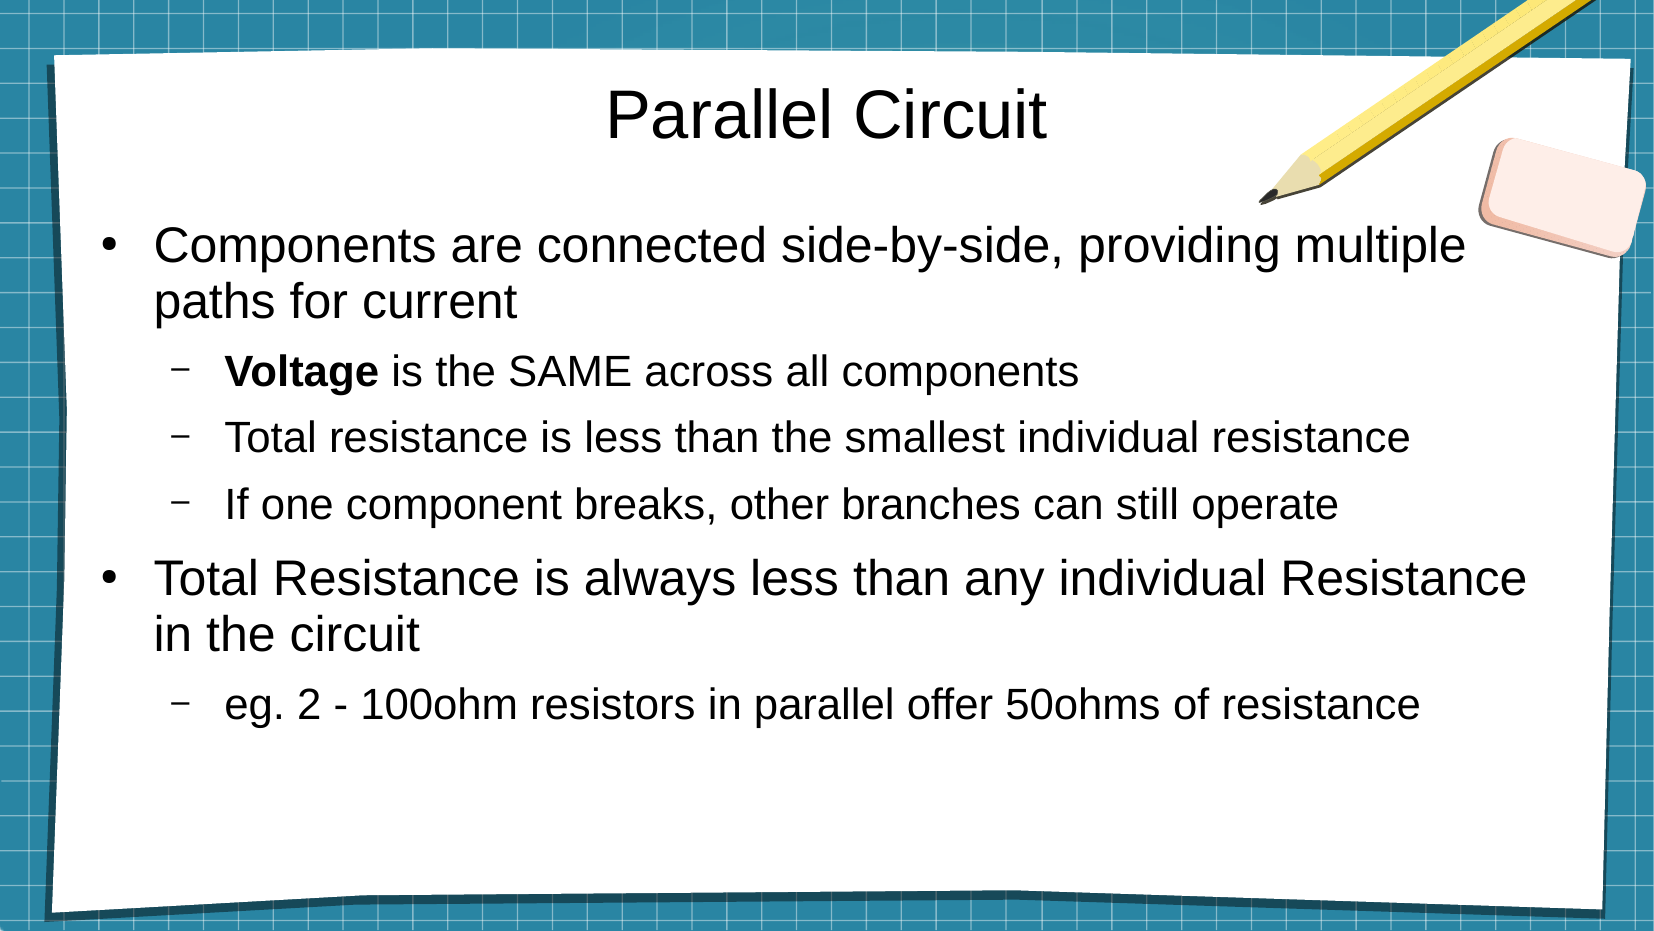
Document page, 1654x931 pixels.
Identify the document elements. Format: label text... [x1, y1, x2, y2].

title Parallel Circuit [82, 37, 1571, 193]
list Components are connected side-by-side, providing multiple paths for current Voltage is the SAME across all components Total resistance is less than the smallest individual resistance If one component breaks, other branches can still operate Total Resistance is always less than any individual Resistance in the circuit eg. 2 - 100ohm resistors in parallel offer 50ohms of resistance [82, 217, 1571, 758]
